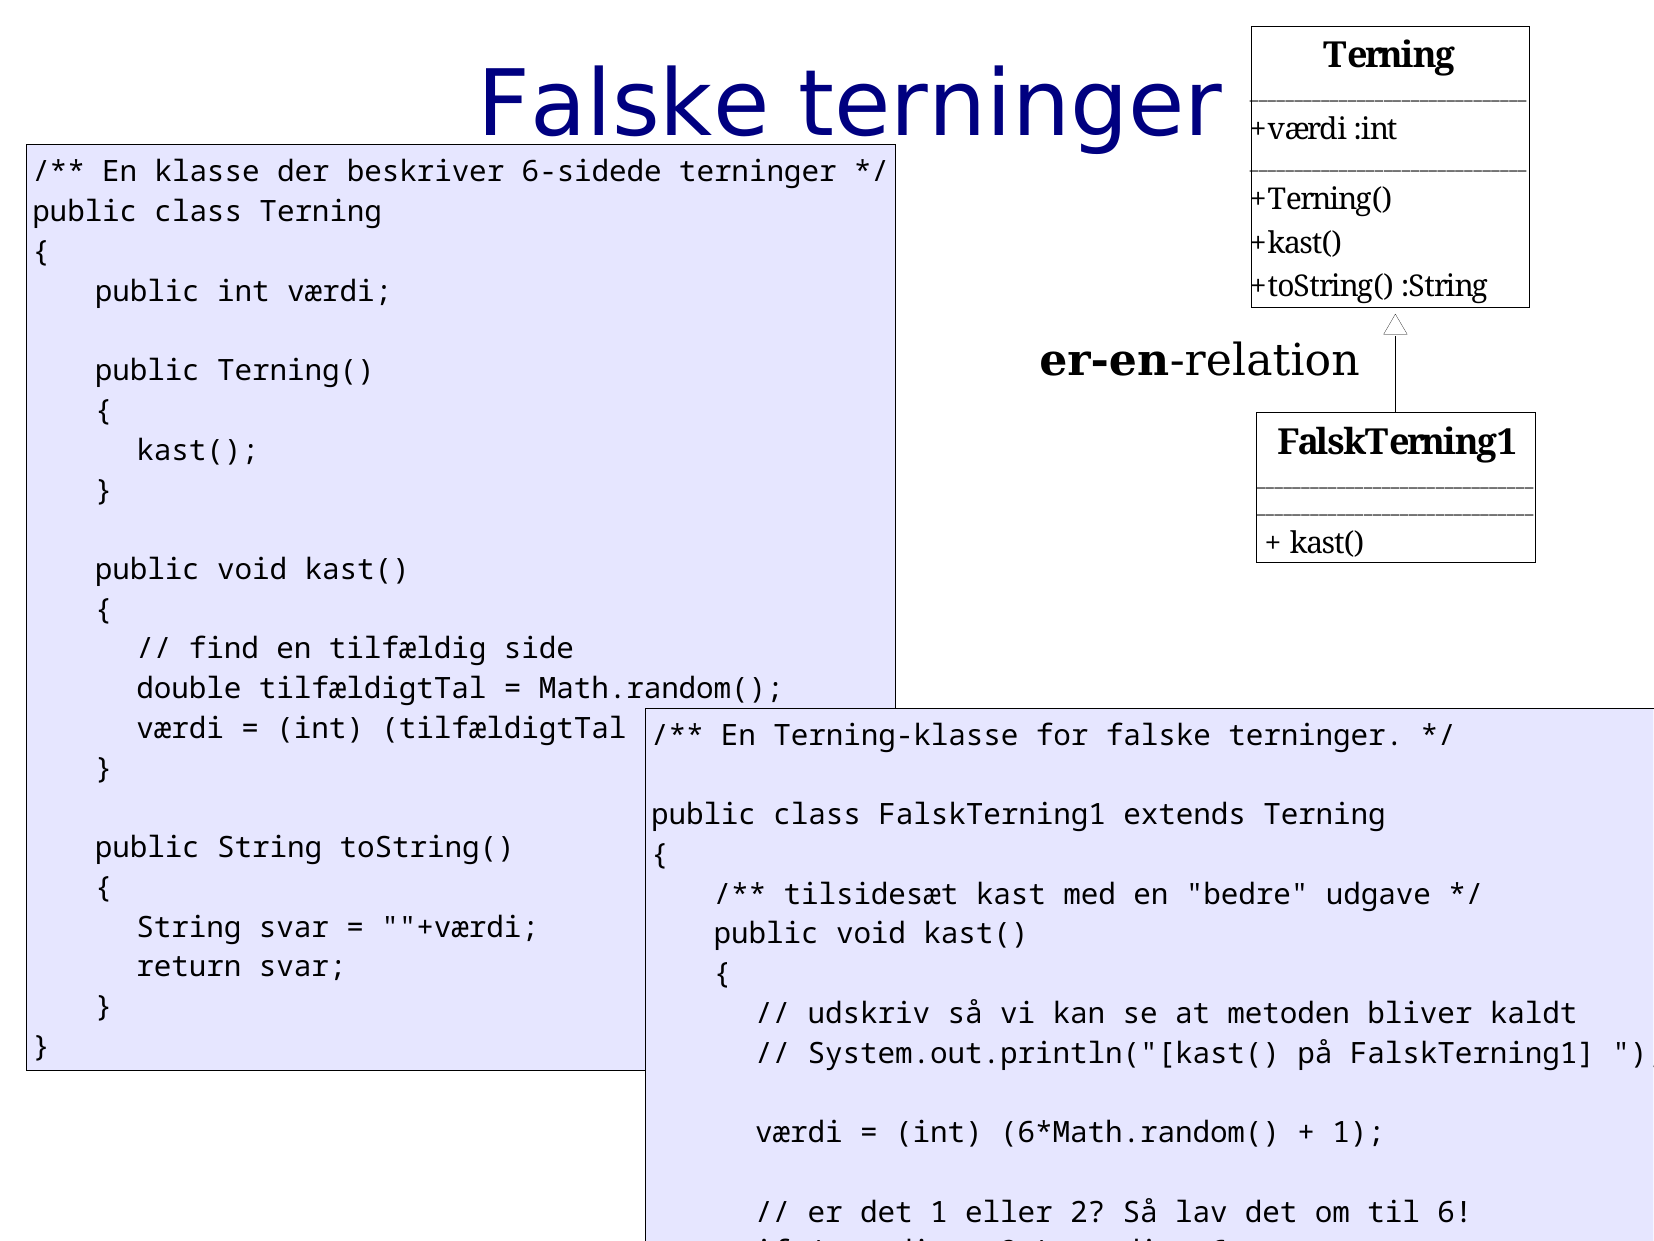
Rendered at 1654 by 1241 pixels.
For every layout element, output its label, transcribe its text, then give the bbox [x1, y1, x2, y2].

text_box /** En klasse der beskriver 6-sidede terninger */ public class Terning { public int værdi; public Terning() { kast(); } public void kast() { // find en tilfældig side double tilfældigtTal = Math.random(); værdi = (int) (tilfældigtTal * 6 + 1); } public String toString() { String svar = ""+værdi; return svar; } } [26, 144, 896, 922]
chart [1240, 19, 1654, 579]
text_box /** En Terning-klasse for falske terninger. */ public class FalskTerning1 extends Terning { /** tilsidesæt kast med en "bedre" udgave */ public void kast() { // udskriv så vi kan se at metoden bliver kaldt // System.out.println("[kast() på FalskTerning1] "); værdi = (int) (6*Math.random() + 1); // er det 1 eller 2? Så lav det om til 6! if ( værdi <= 2 ) værdi = 6; } } [645, 708, 1654, 1241]
text_box er-en-relation [1039, 333, 1354, 386]
title Falske terninger [156, 0, 1534, 208]
